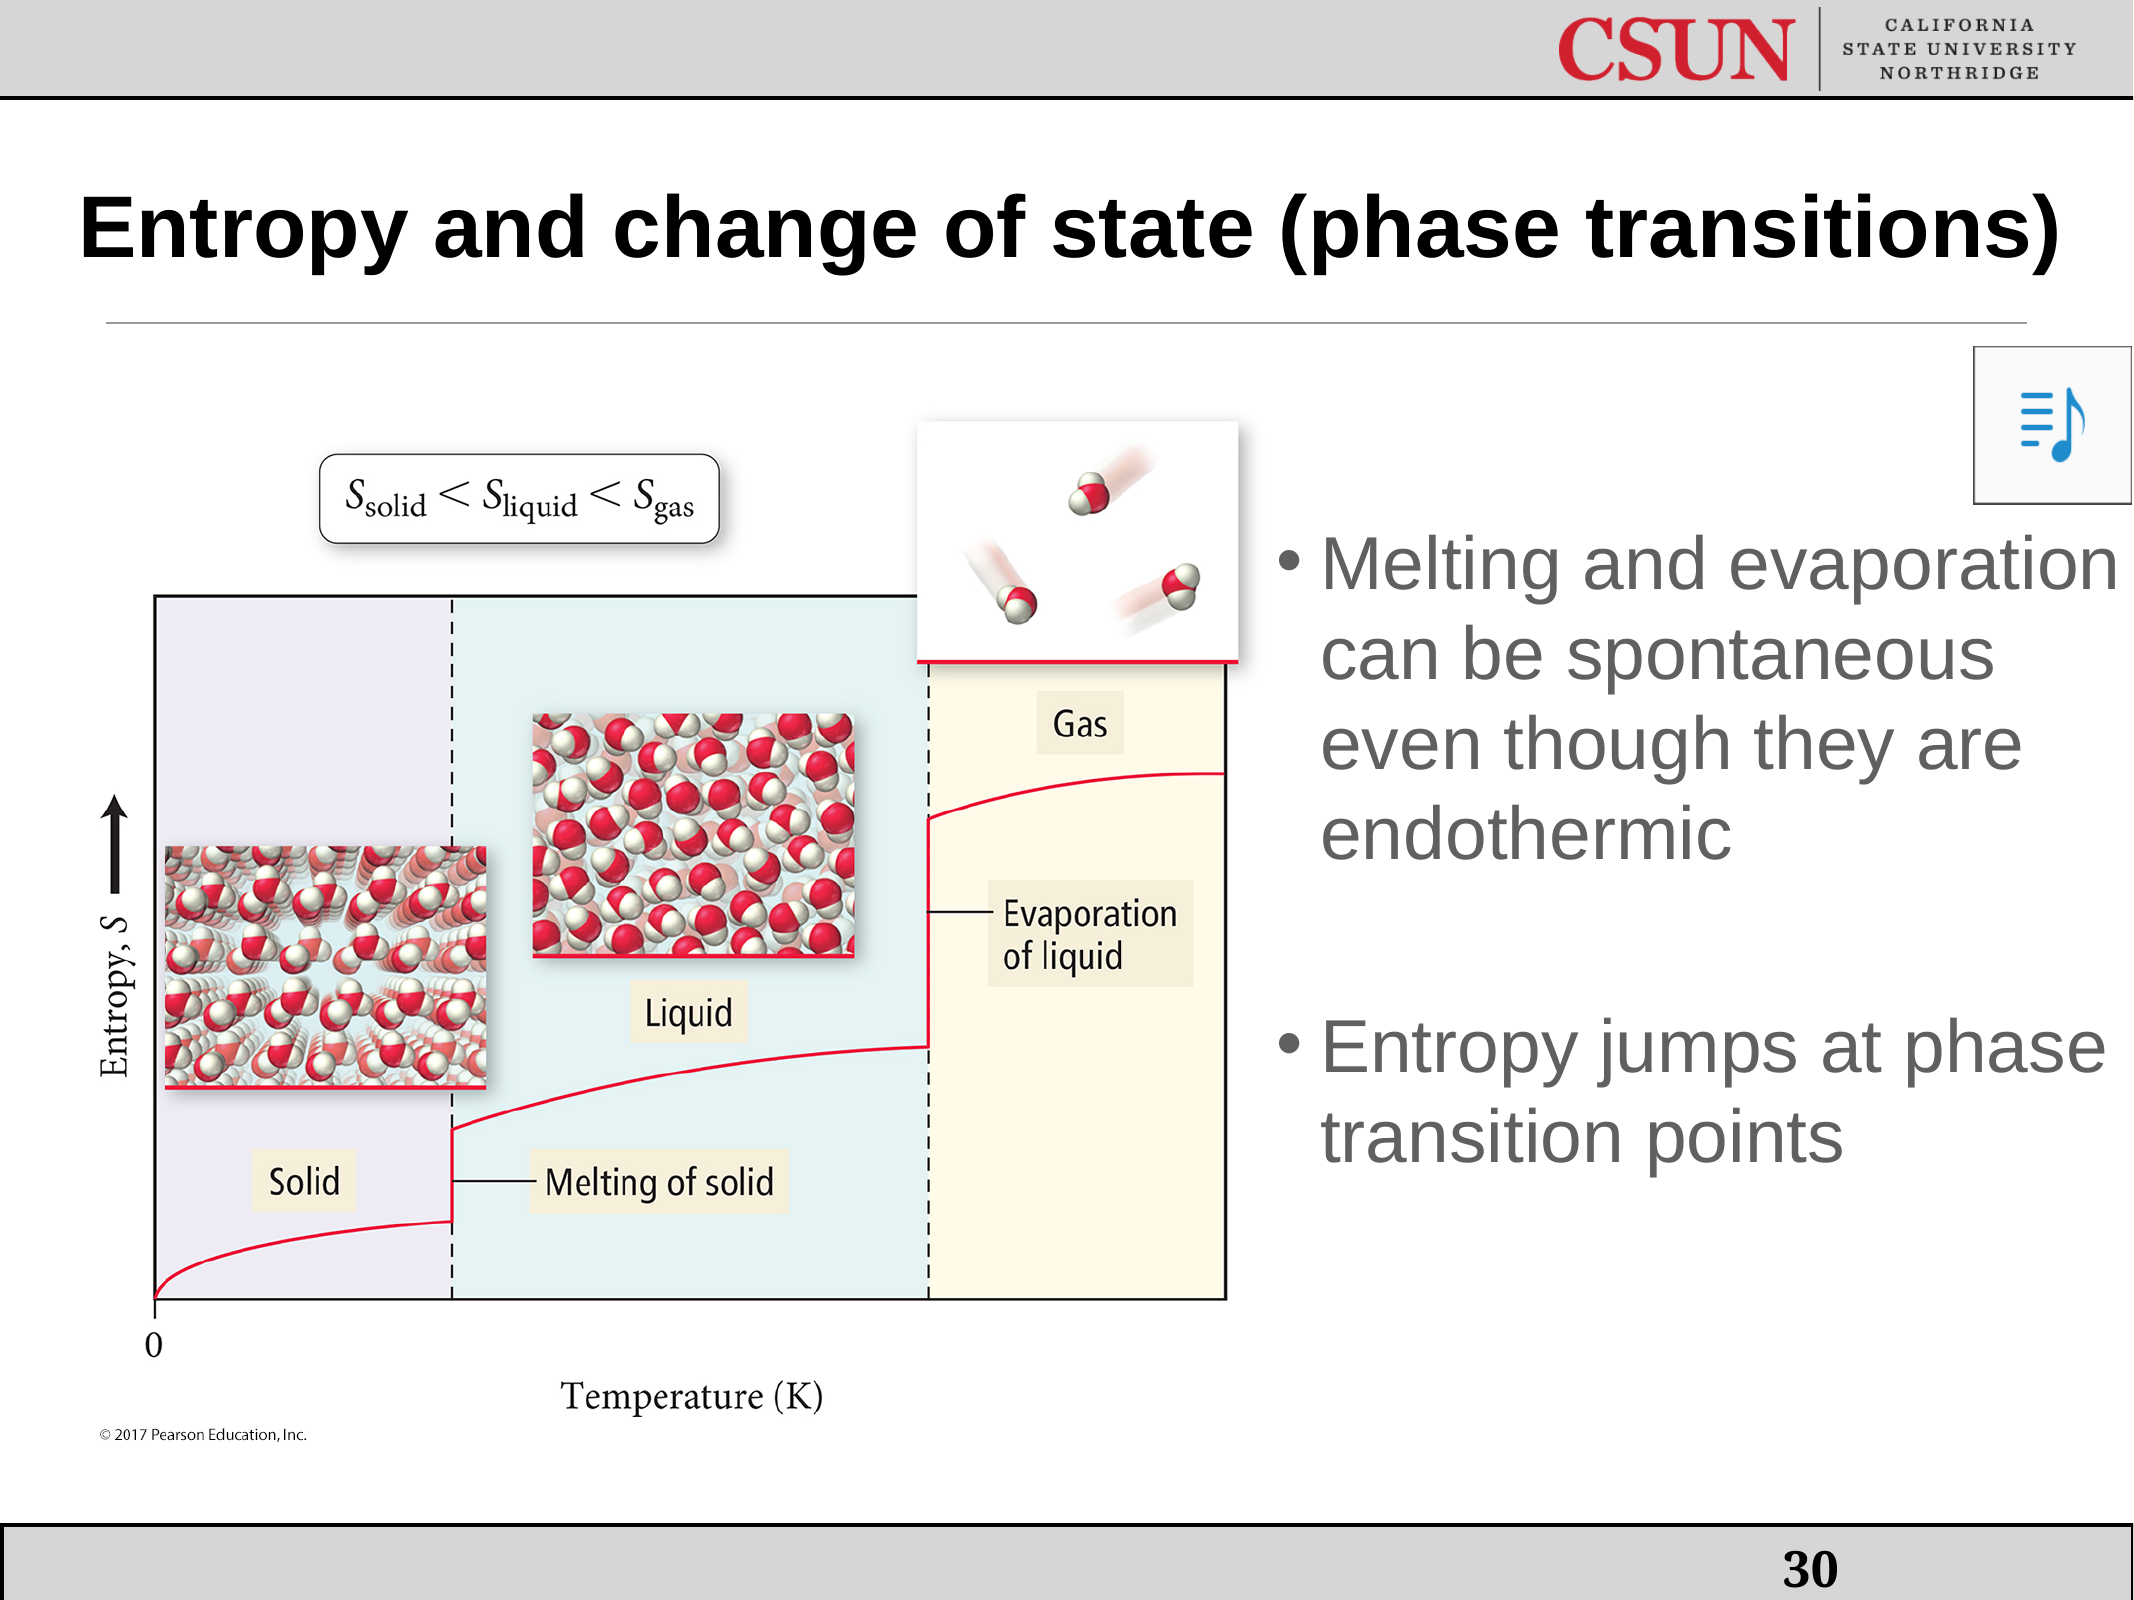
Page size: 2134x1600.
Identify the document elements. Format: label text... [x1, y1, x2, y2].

picture [1559, 7, 2076, 91]
text_box [1972, 345, 2134, 506]
picture [89, 397, 1275, 1449]
list Melting and evaporation can be spontaneous even though they are endothermic Entropy jumps at phase transition points [1275, 506, 2134, 1235]
title Entropy and change of state (phase transitions) [70, 104, 2077, 284]
